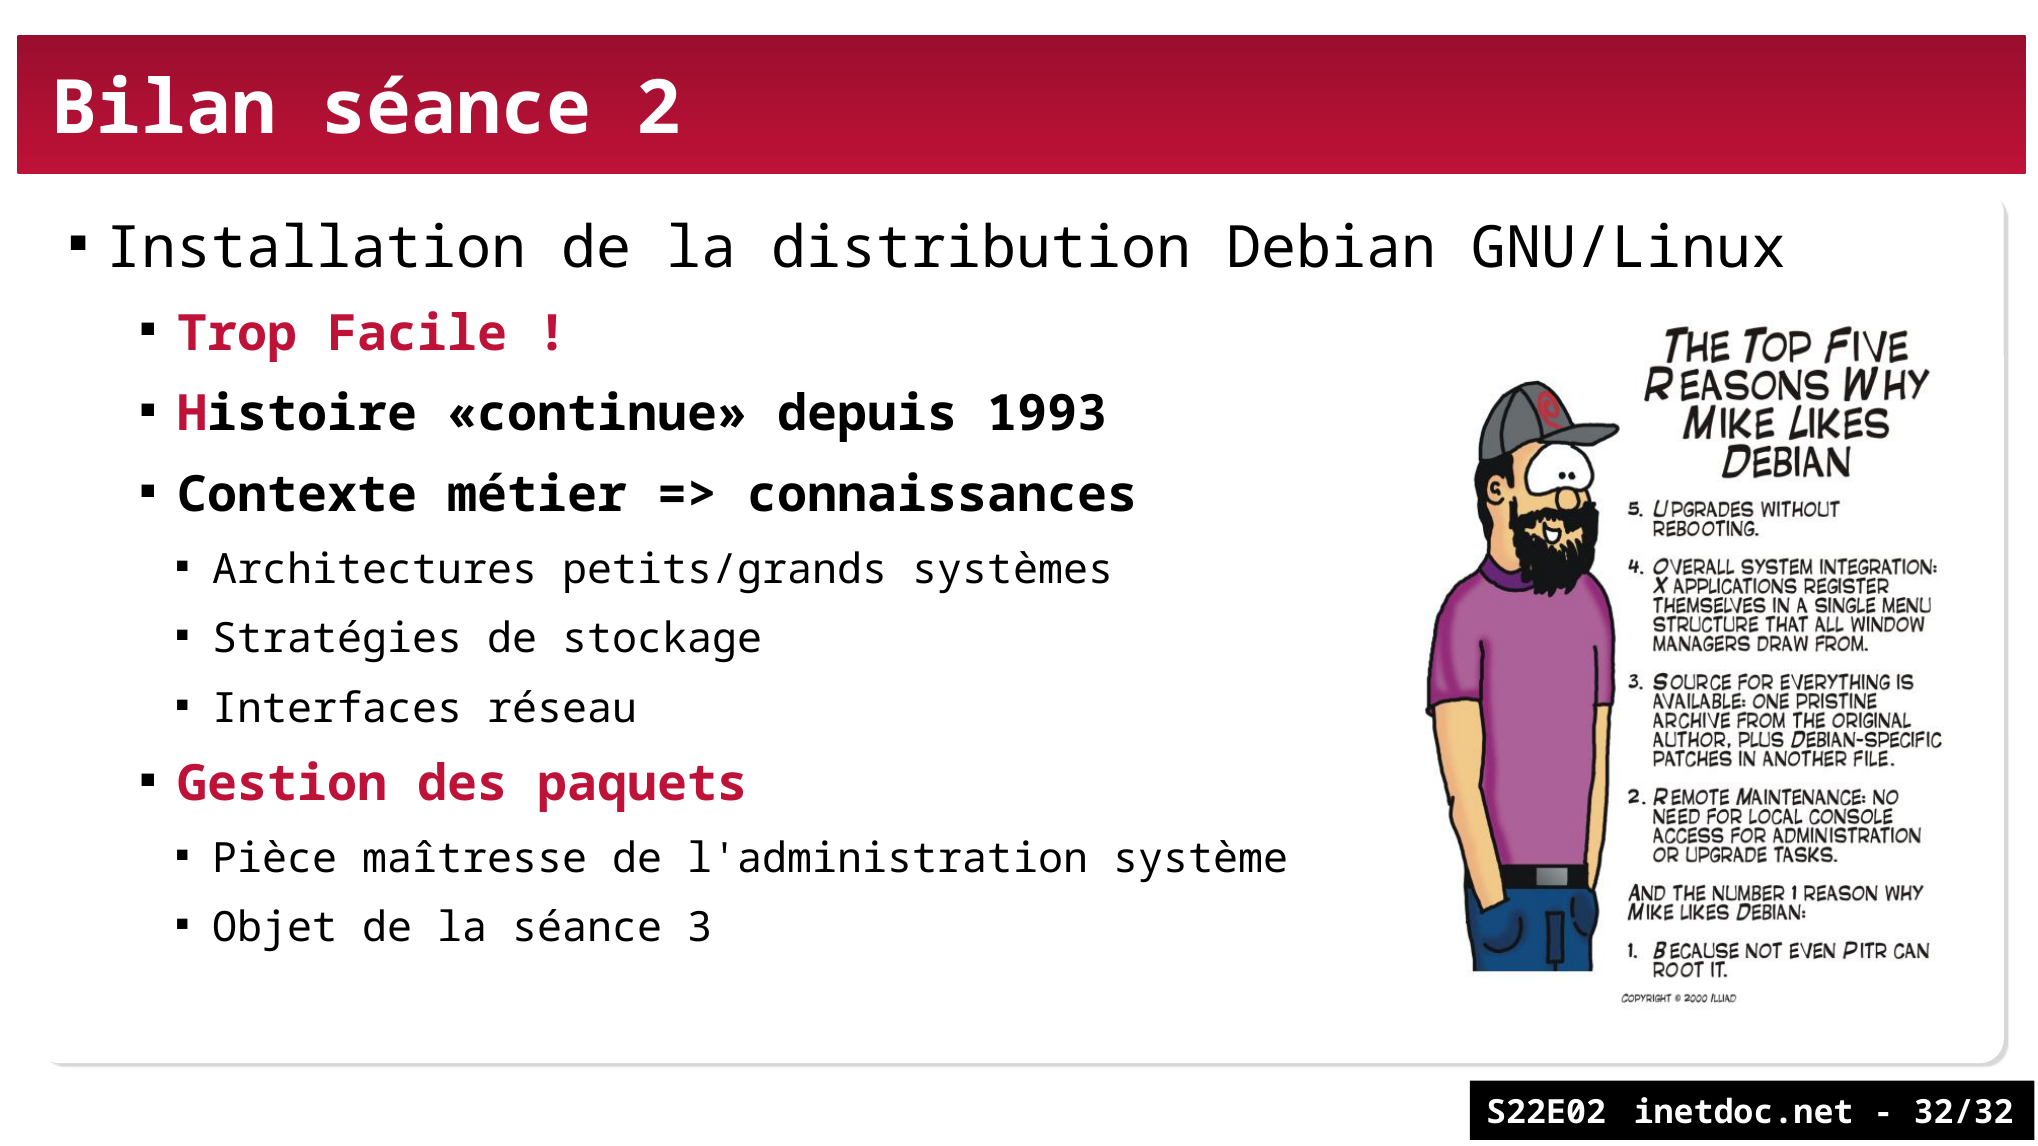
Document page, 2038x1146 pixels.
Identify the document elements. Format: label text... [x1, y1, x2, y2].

text_box Installation de la distribution Debian GNU/Linux Trop Facile ! Histoire «continue» depuis 1993 Contexte métier => connaissances Architectures petits/grands systèmes Stratégies de stockage Interfaces réseau Gestion des paquets Pièce maîtresse de l'administration système Objet de la séance 3 [35, 188, 2004, 1064]
text_box Bilan séance 2 [17, 35, 2026, 174]
picture [1409, 312, 1949, 1022]
text_box S22E02 inetdoc.net - 32/32 [1469, 1080, 2035, 1140]
